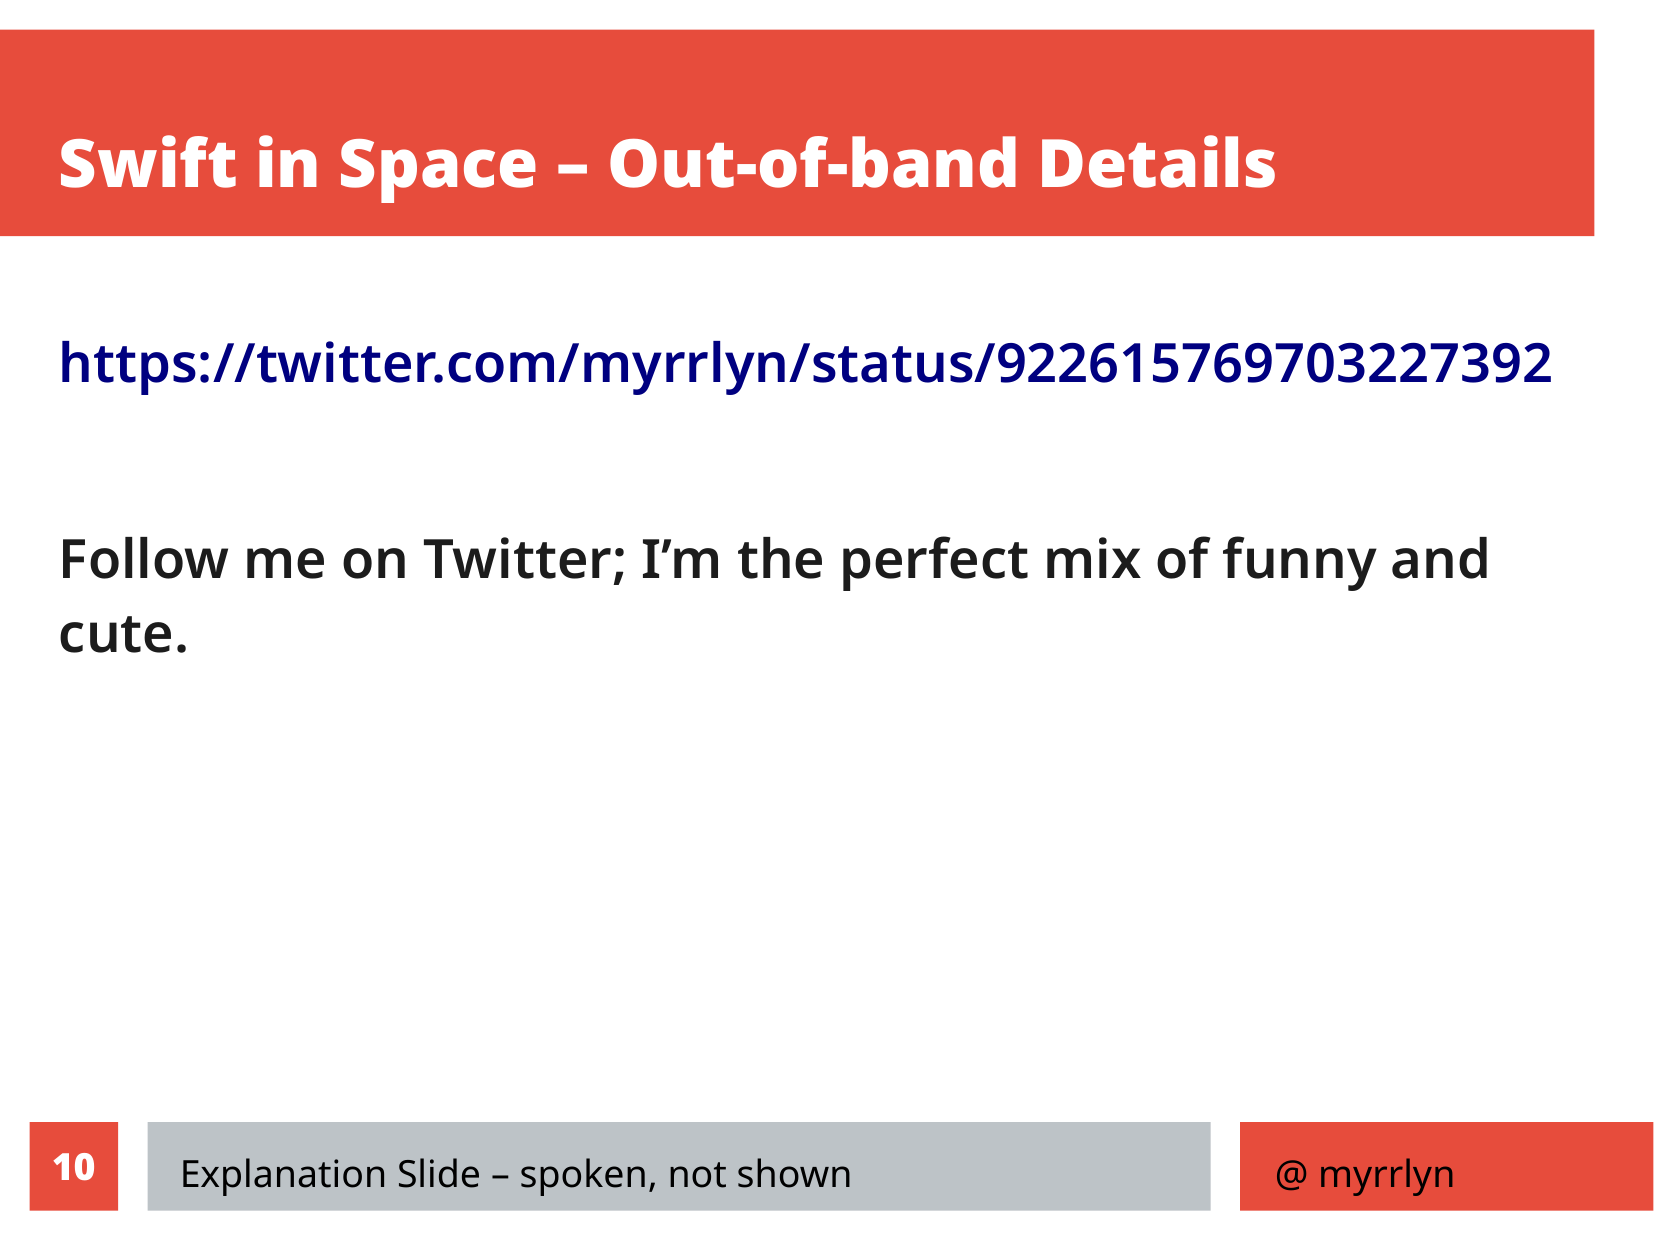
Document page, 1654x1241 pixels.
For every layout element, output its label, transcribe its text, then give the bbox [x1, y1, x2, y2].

list https://twitter.com/myrrlyn/status/922615769703227392 Follow me on Twitter; I’m the perfect mix of funny and cute. [59, 324, 1565, 1093]
text_box @ myrrlyn [1260, 1140, 1636, 1202]
title Swift in Space – Out-of-band Details [59, 59, 1595, 207]
text_box Explanation Slide – spoken, not shown [165, 1140, 1186, 1203]
